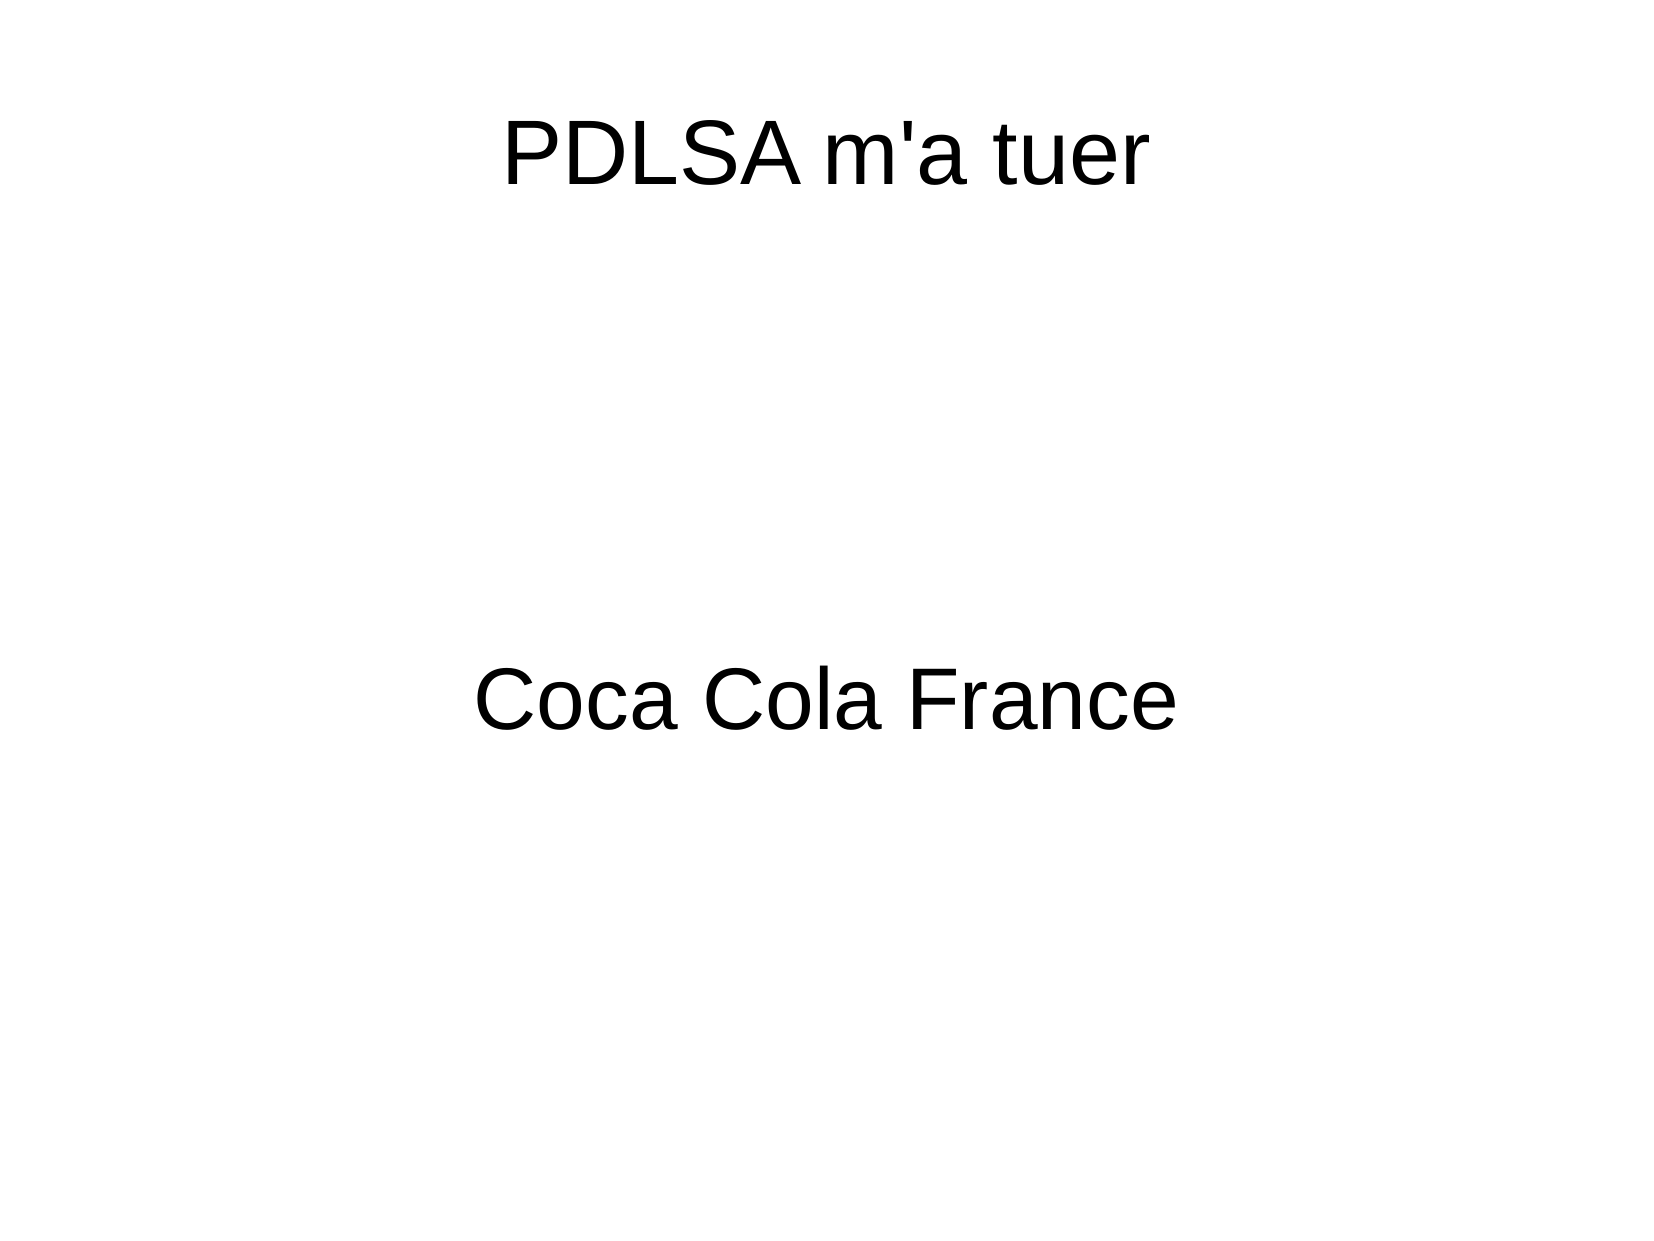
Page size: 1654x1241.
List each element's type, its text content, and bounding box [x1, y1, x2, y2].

subtitle Coca Cola France [82, 297, 1571, 1102]
title PDLSA m'a tuer [82, 56, 1571, 250]
